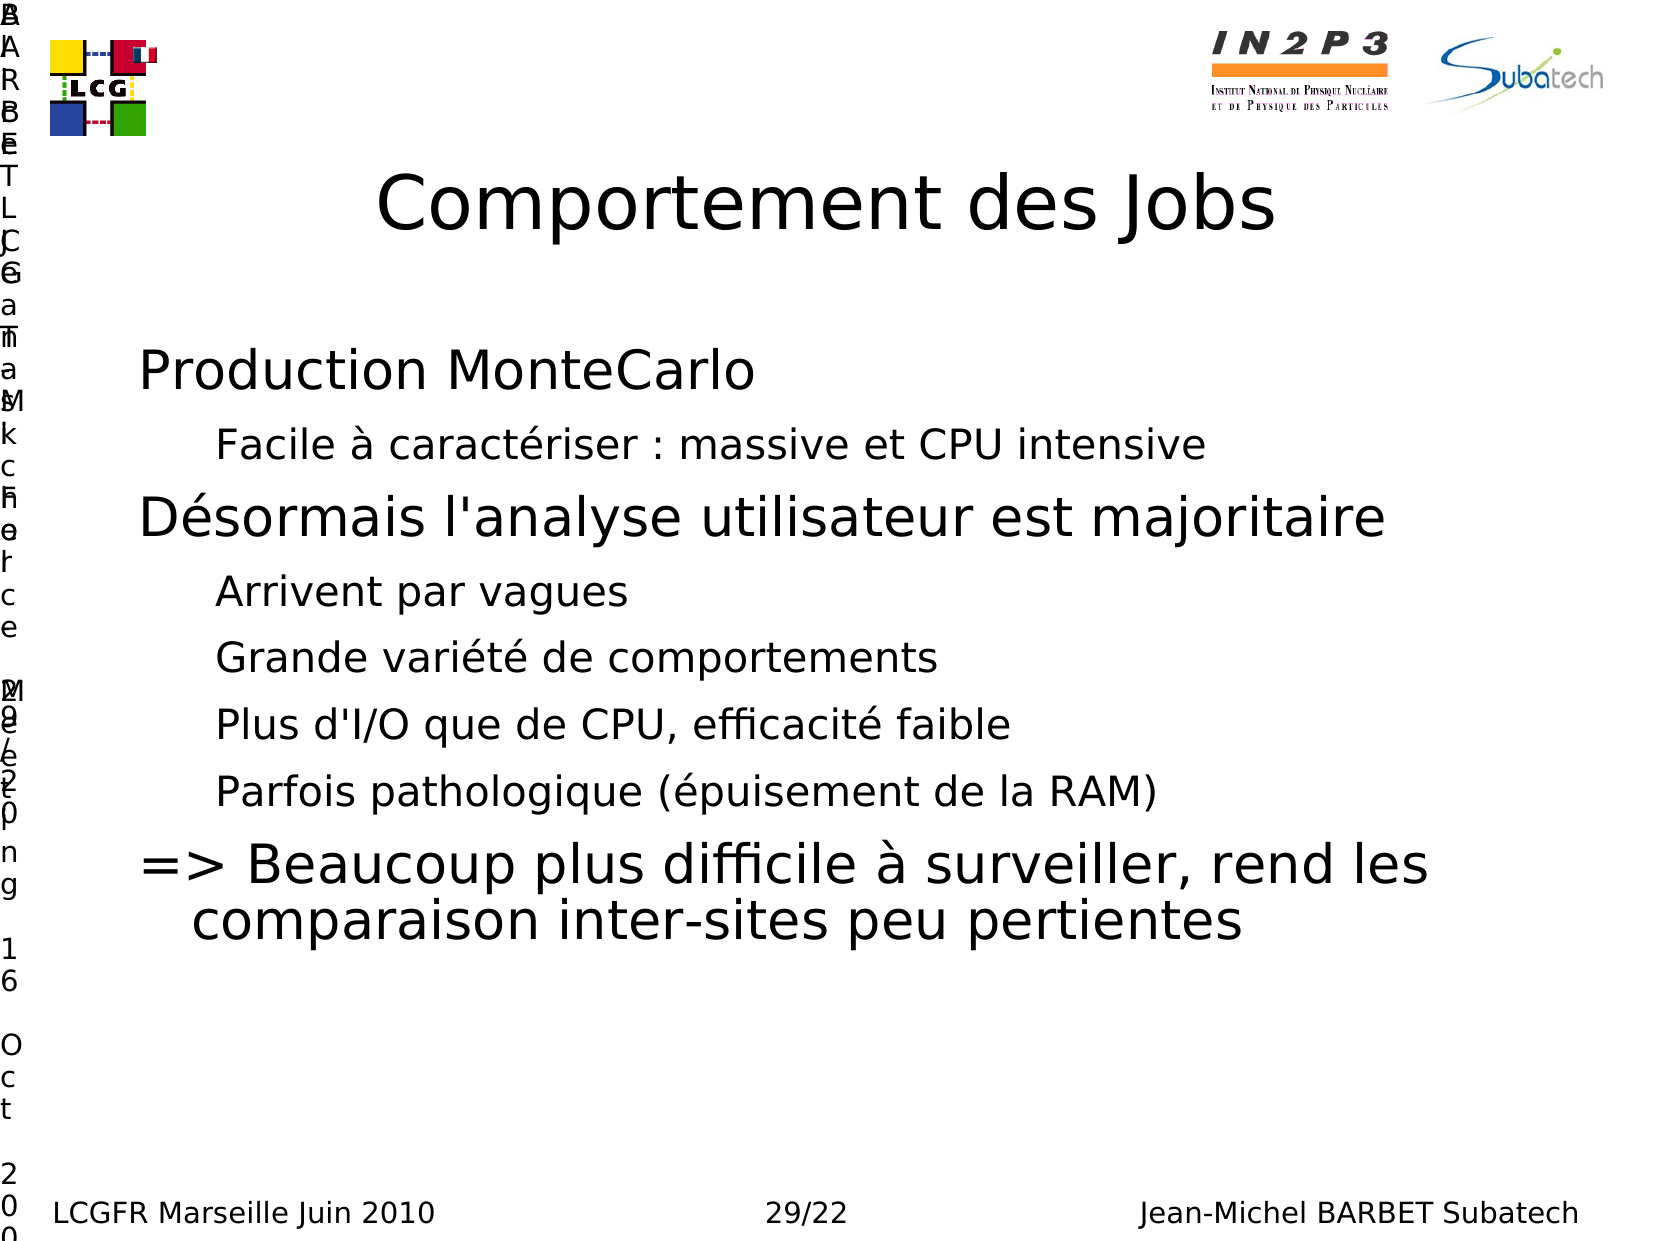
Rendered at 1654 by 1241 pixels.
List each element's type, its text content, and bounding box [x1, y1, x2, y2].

title Comportement des Jobs [121, 110, 1532, 302]
picture [1425, 37, 1603, 116]
picture [1210, 21, 1388, 110]
picture [50, 40, 159, 136]
list Production MonteCarlo Facile à caractériser : massive et CPU intensive Désormais l'analyse utilisateur est majoritaire Arrivent par vagues Grande variété de comportements Plus d'I/O que de CPU, efficacité faible Parfois pathologique (épuisement de la RAM) => Beaucoup plus difficile à surveiller, rend les comparaison inter-sites peu pertientes [121, 344, 1532, 1111]
